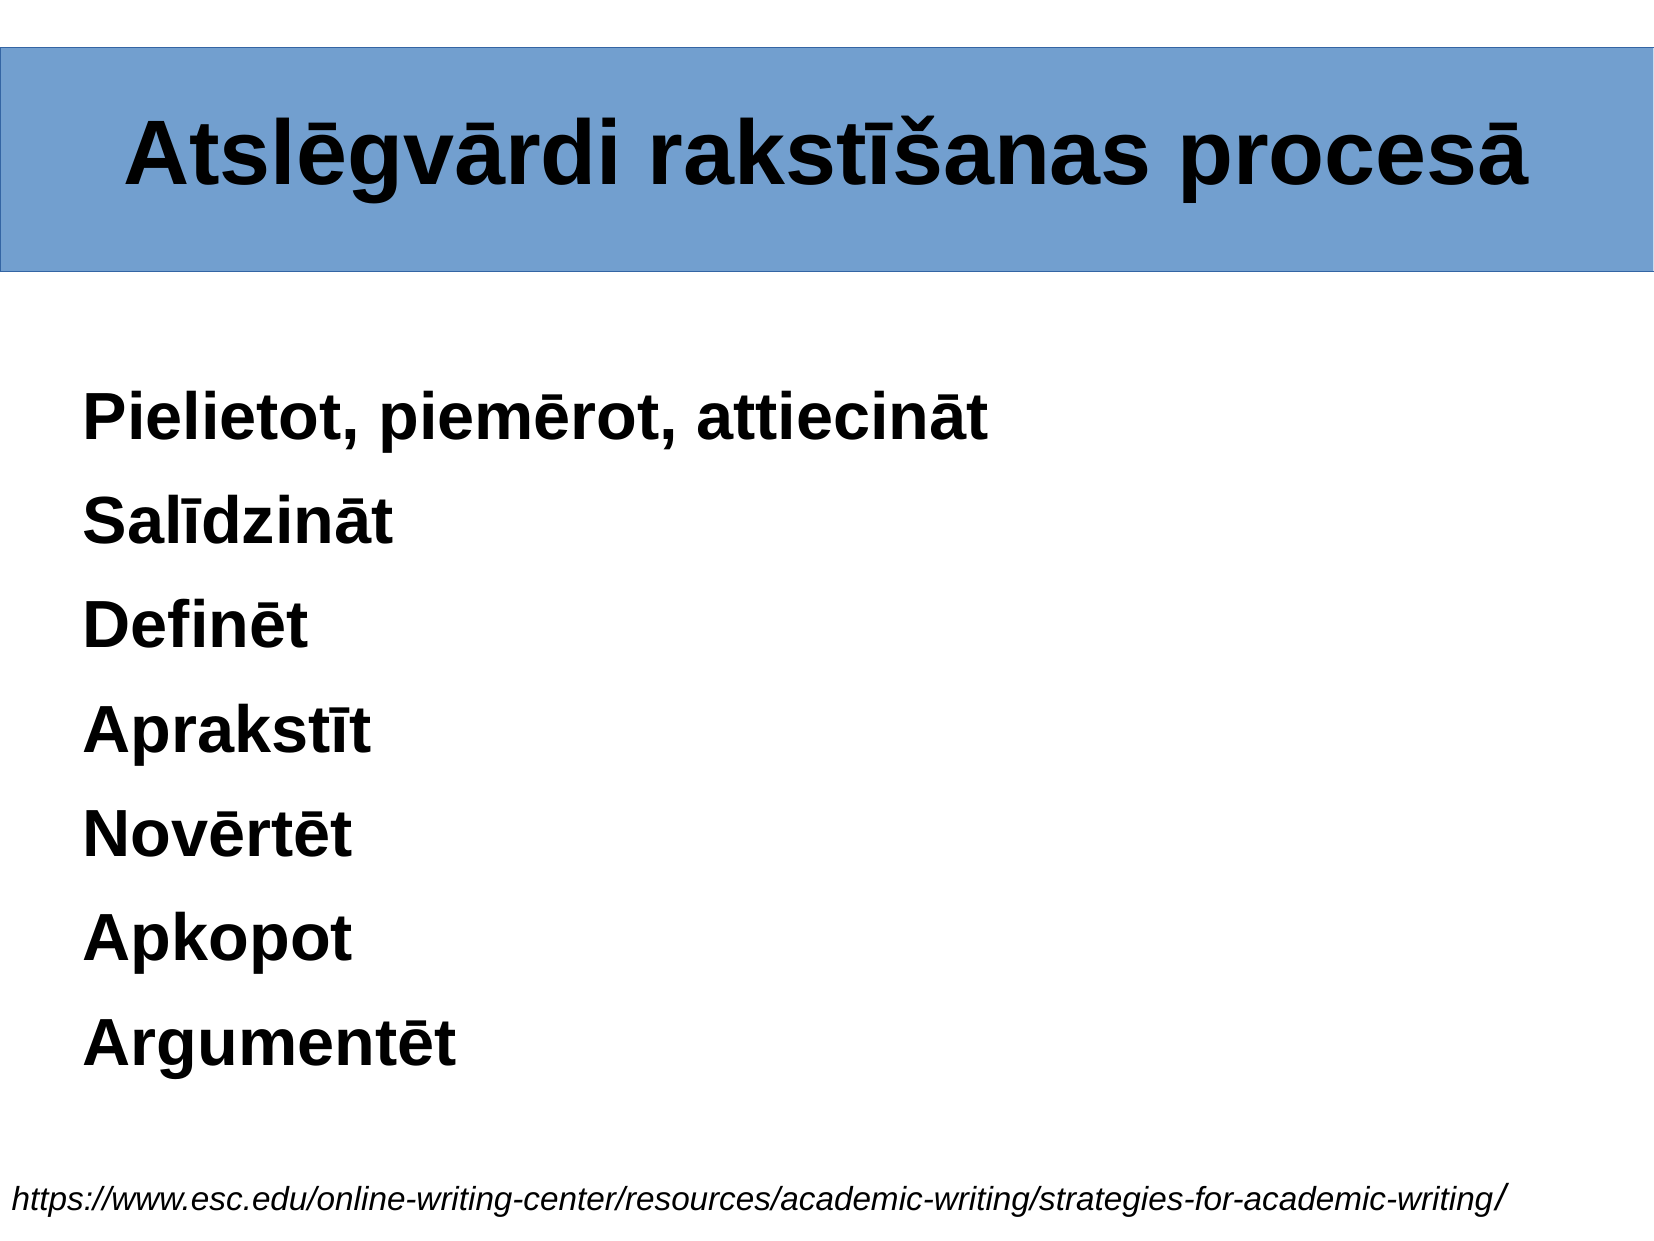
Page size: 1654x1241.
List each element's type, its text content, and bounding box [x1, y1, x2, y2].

title Atslēgvārdi rakstīšanas procesā [82, 49, 1571, 257]
text_box https://www.esc.edu/online-writing-center/resources/academic-writing/strategies-for-academic-writing/ [0, 1169, 1521, 1227]
list Pielietot, piemērot, attiecināt Salīdzināt Definēt Aprakstīt Novērtēt Apkopot Argumentēt [82, 378, 1619, 1099]
text_box [0, 47, 1654, 272]
